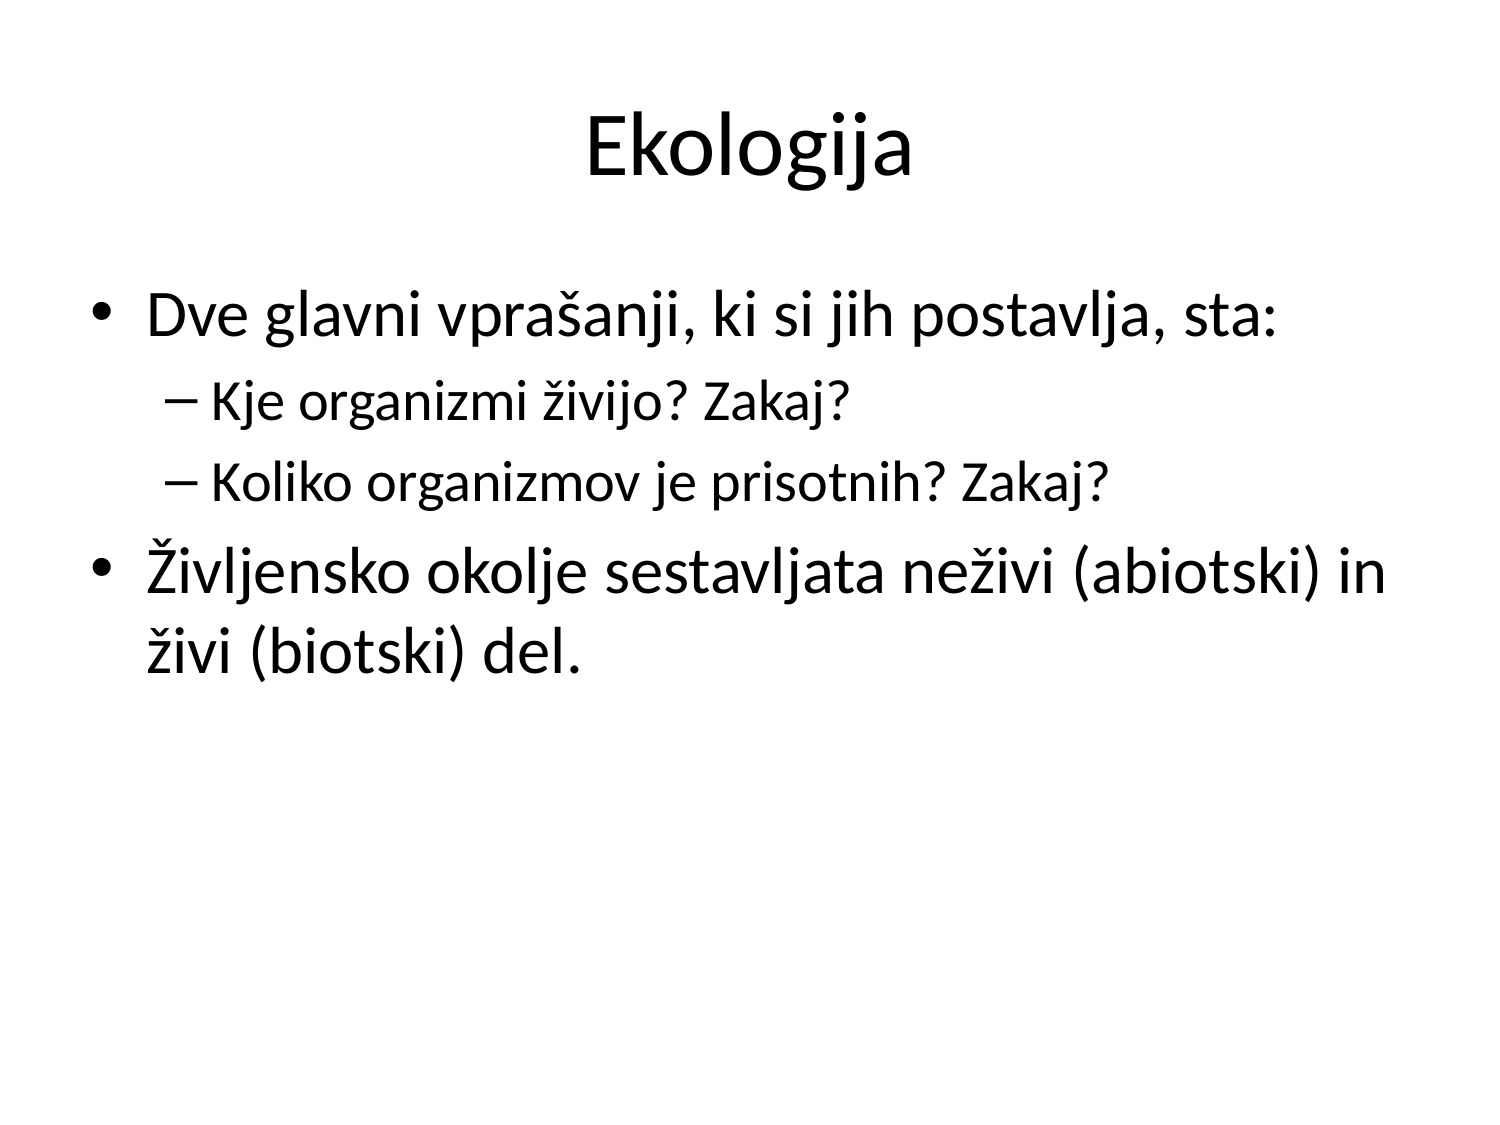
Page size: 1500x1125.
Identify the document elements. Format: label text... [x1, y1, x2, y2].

list Dve glavni vprašanji, ki si jih postavlja, sta: Kje organizmi živijo? Zakaj? Koliko organizmov je prisotnih? Zakaj? Življensko okolje sestavljata neživi (abiotski) in živi (biotski) del. [75, 262, 1425, 1005]
title Ekologija [75, 45, 1425, 233]
